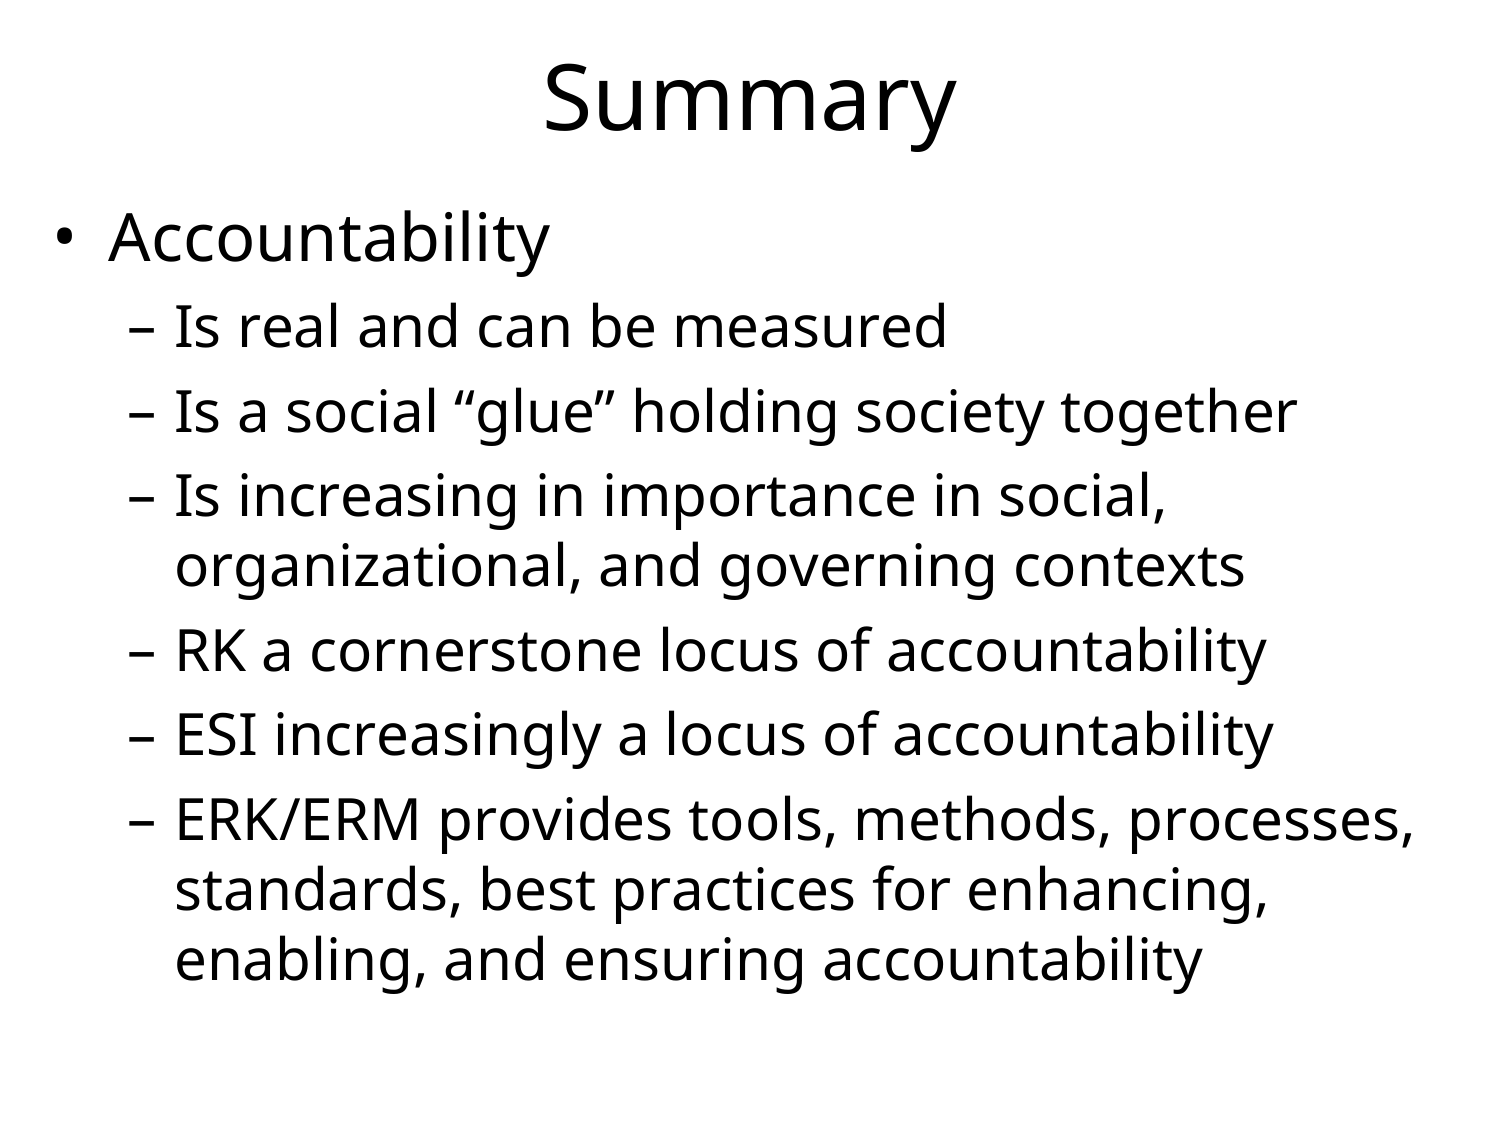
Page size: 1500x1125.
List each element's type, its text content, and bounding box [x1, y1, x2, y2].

list Accountability Is real and can be measured Is a social “glue” holding society together Is increasing in importance in social, organizational, and governing contexts RK a cornerstone locus of accountability ESI increasingly a locus of accountability ERK/ERM provides tools, methods, processes, standards, best practices for enhancing, enabling, and ensuring accountability [37, 187, 1476, 1125]
title Summary [112, 0, 1388, 187]
